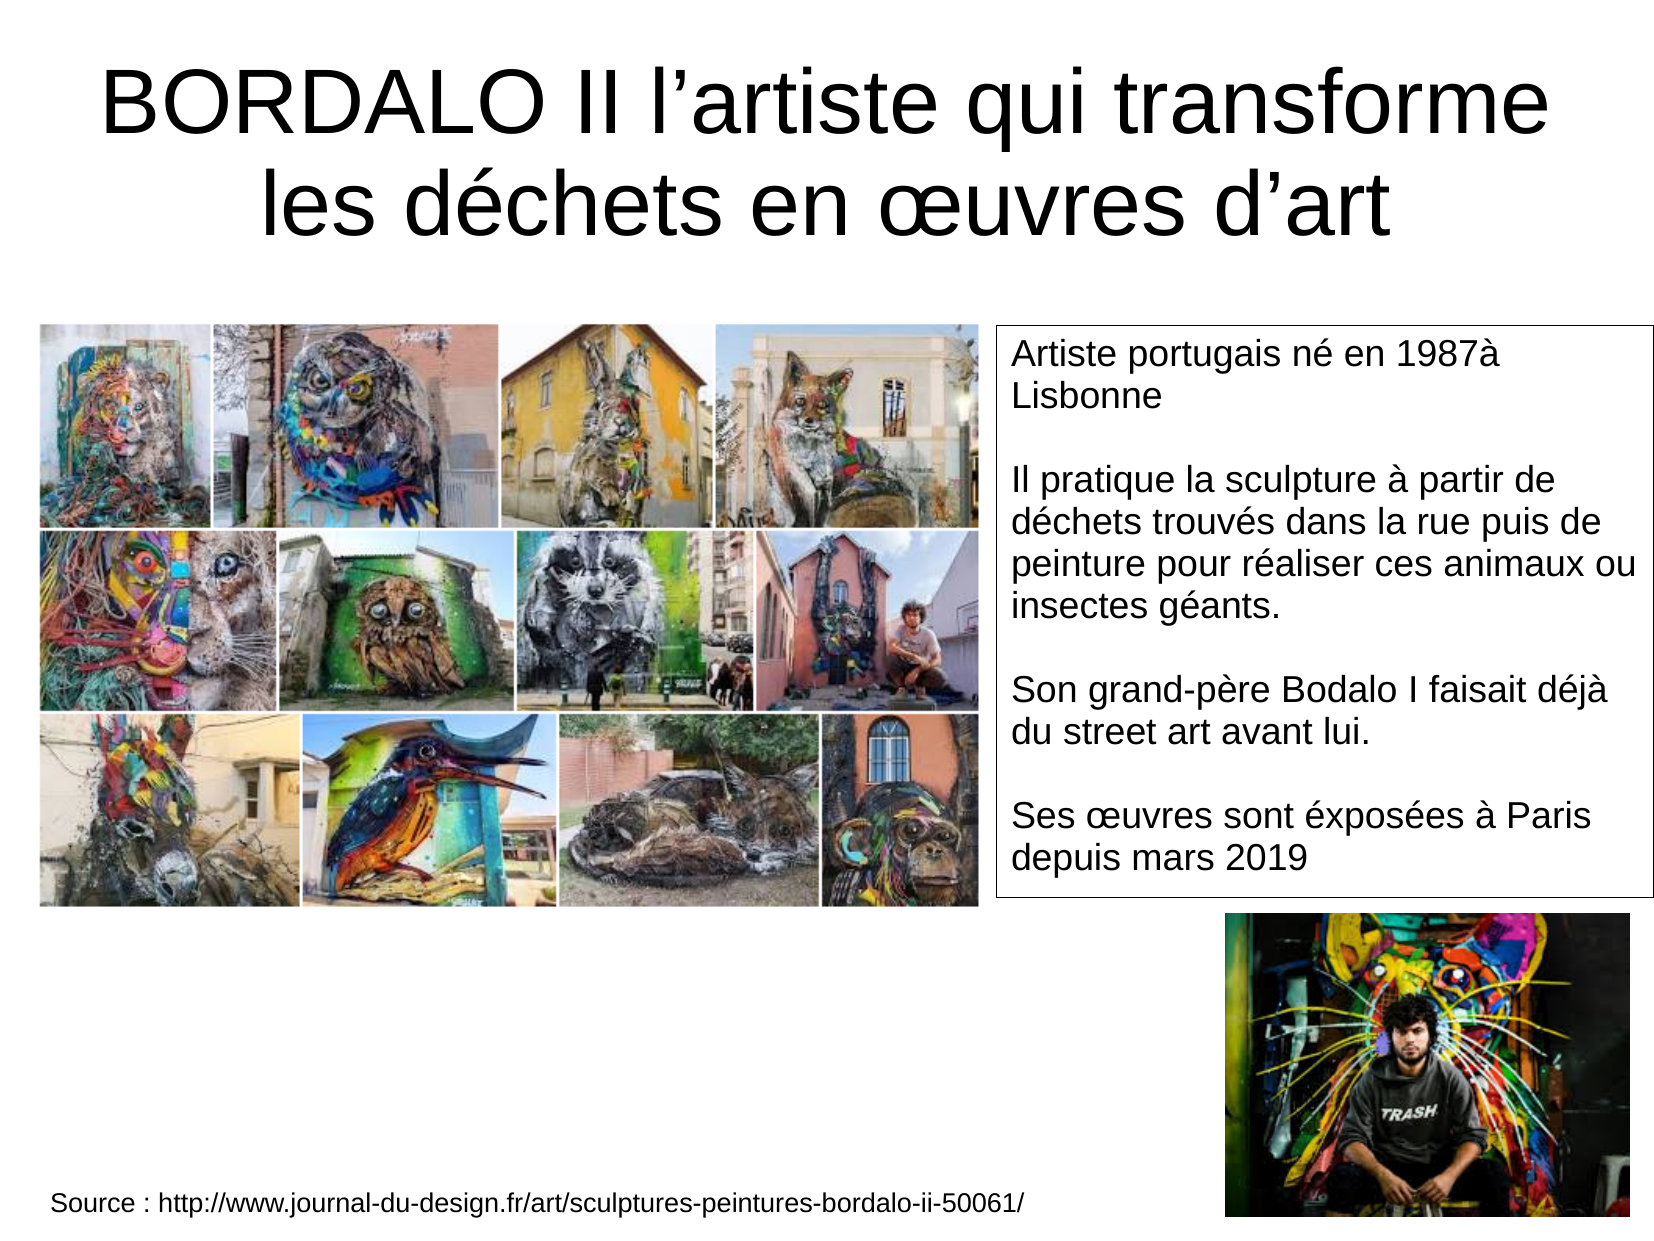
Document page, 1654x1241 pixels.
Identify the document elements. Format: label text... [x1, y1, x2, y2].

title BORDALO II l’artiste qui transforme les déchets en œuvres d’art [82, 49, 1571, 257]
picture [1225, 913, 1630, 1217]
text_box Source : http://www.journal-du-design.fr/art/sculptures-peintures-bordalo-ii-50061/ [35, 1181, 1607, 1227]
picture [23, 312, 985, 910]
text_box Artiste portugais né en 1987à Lisbonne Il pratique la sculpture à partir de déchets trouvés dans la rue puis de peinture pour réaliser ces animaux ou insectes géants. Son grand-père Bodalo I faisait déjà du street art avant lui. Ses œuvres sont éxposées à Paris depuis mars 2019 [996, 325, 1654, 898]
